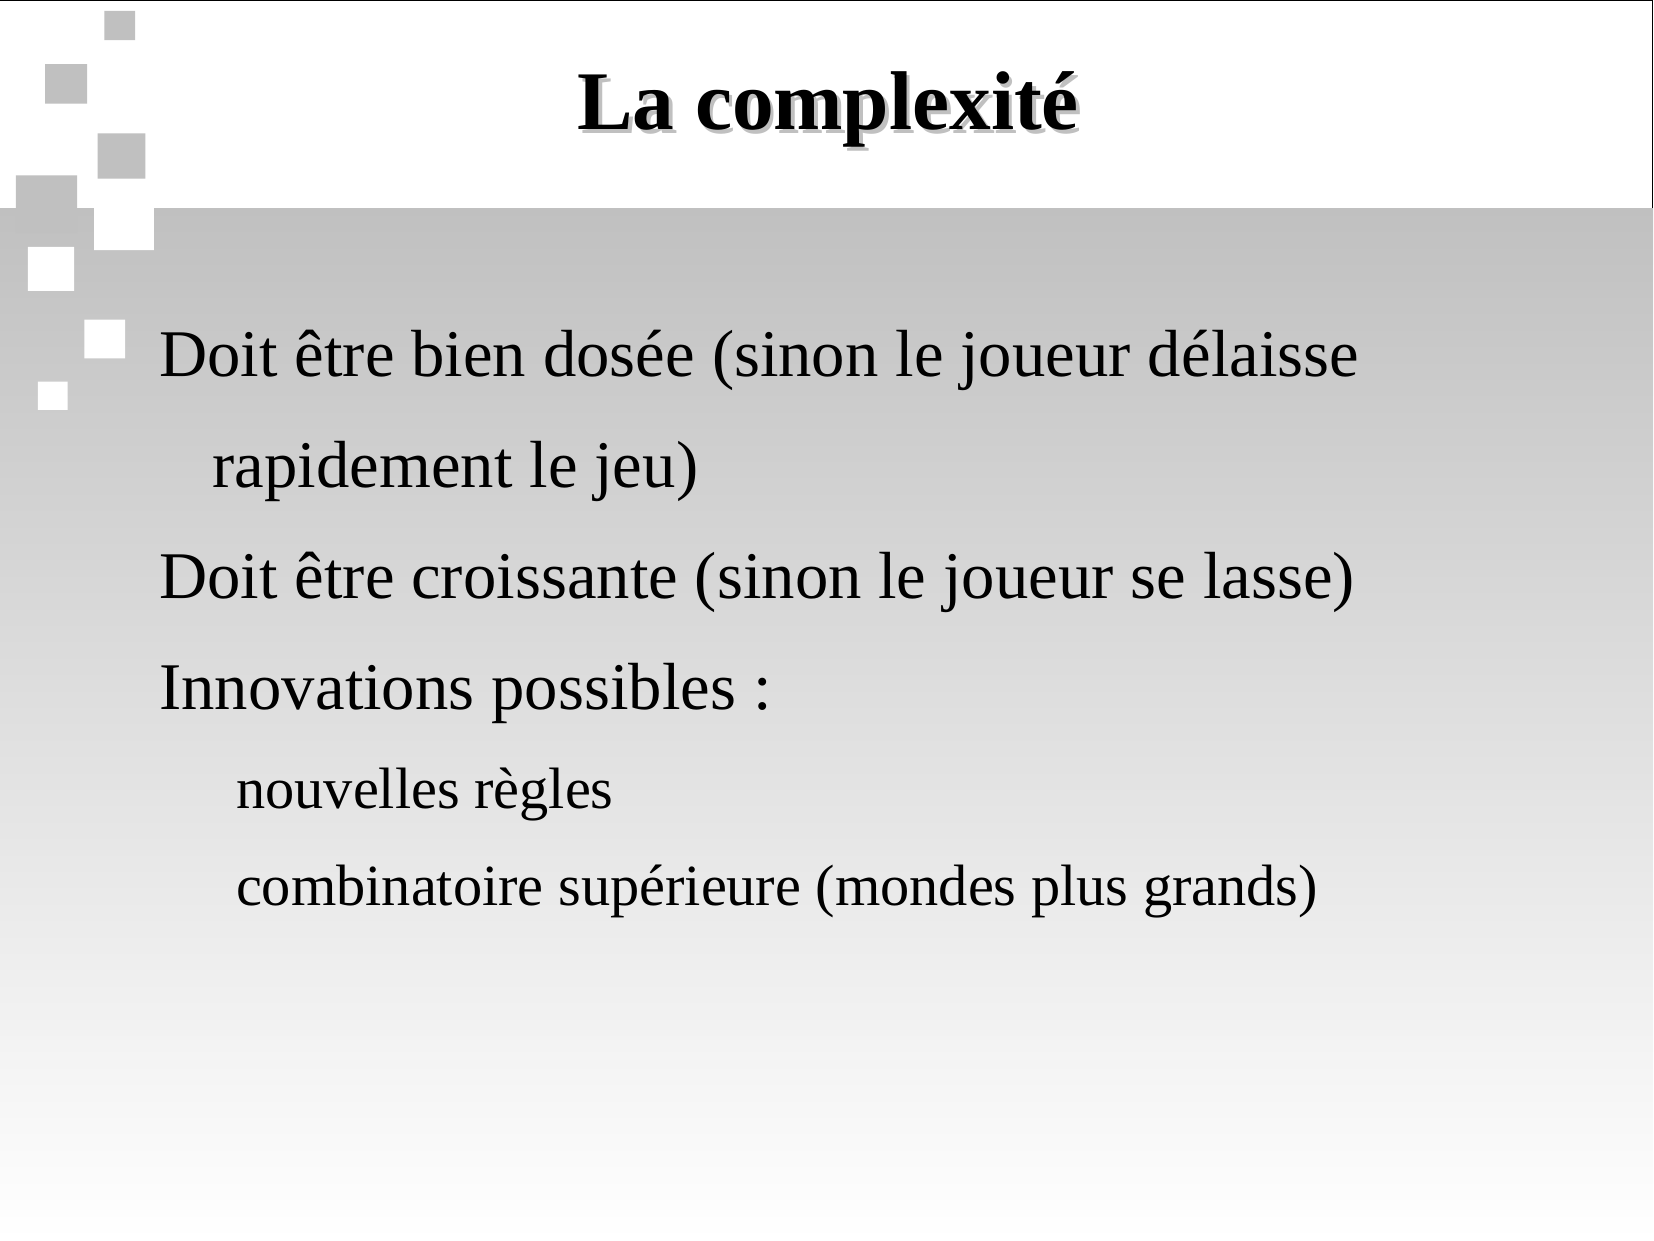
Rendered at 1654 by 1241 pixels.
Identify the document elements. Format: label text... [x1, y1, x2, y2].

title La complexité [90, 0, 1567, 204]
list Doit être bien dosée (sinon le joueur délaisse rapidement le jeu) Doit être croissante (sinon le joueur se lasse) Innovations possibles : nouvelles règles combinatoire supérieure (mondes plus grands) [141, 279, 1532, 1183]
